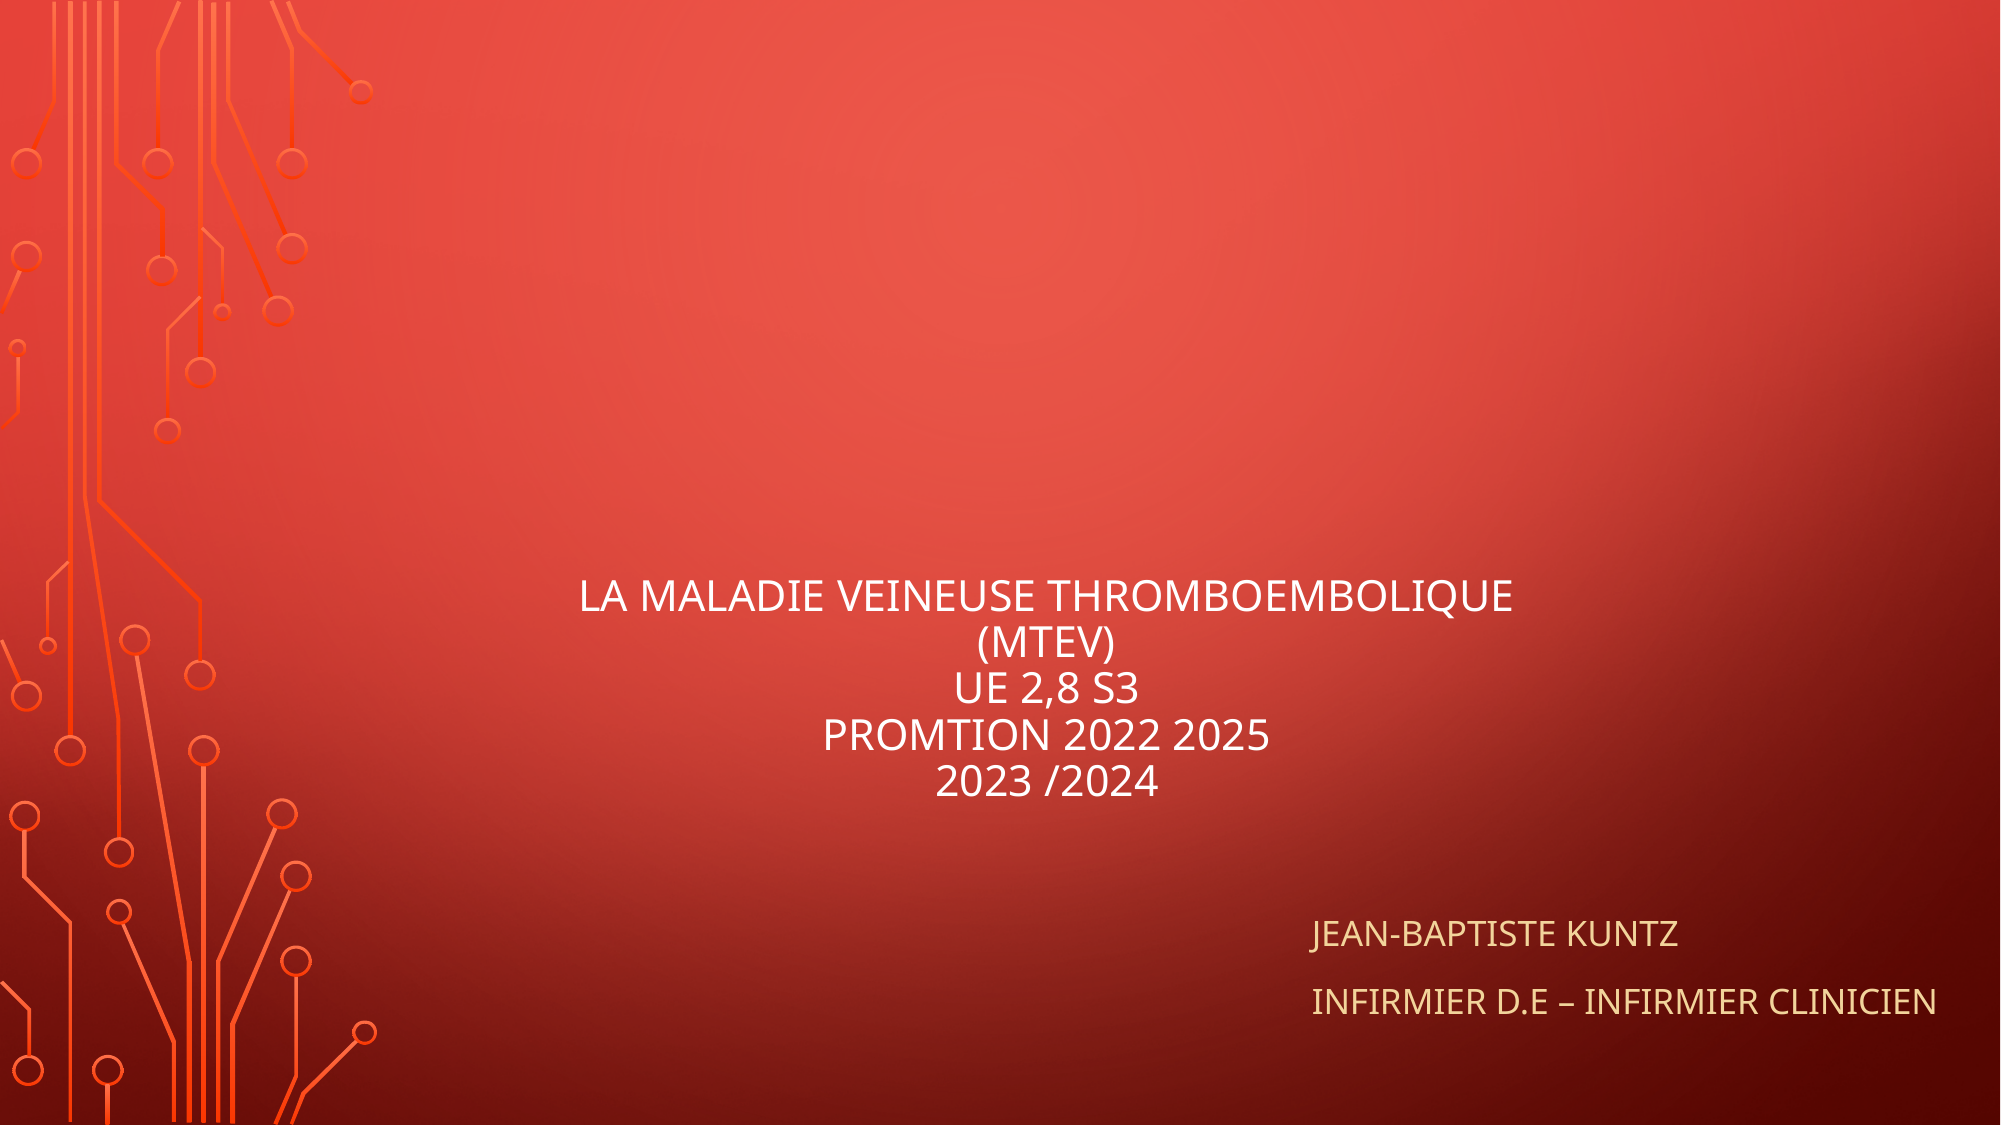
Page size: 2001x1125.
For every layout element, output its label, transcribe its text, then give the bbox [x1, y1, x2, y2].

title LA MALADIE Veineuse THROMBOEMBOLIQUE (MTEV) UE 2,8 S3 PROMTION 2022 2025 2023 /2024 [93, 562, 2000, 814]
subtitle Jean-Baptiste KUNTZ Infirmier d.e – Infirmier clinicien [1296, 895, 1955, 1082]
